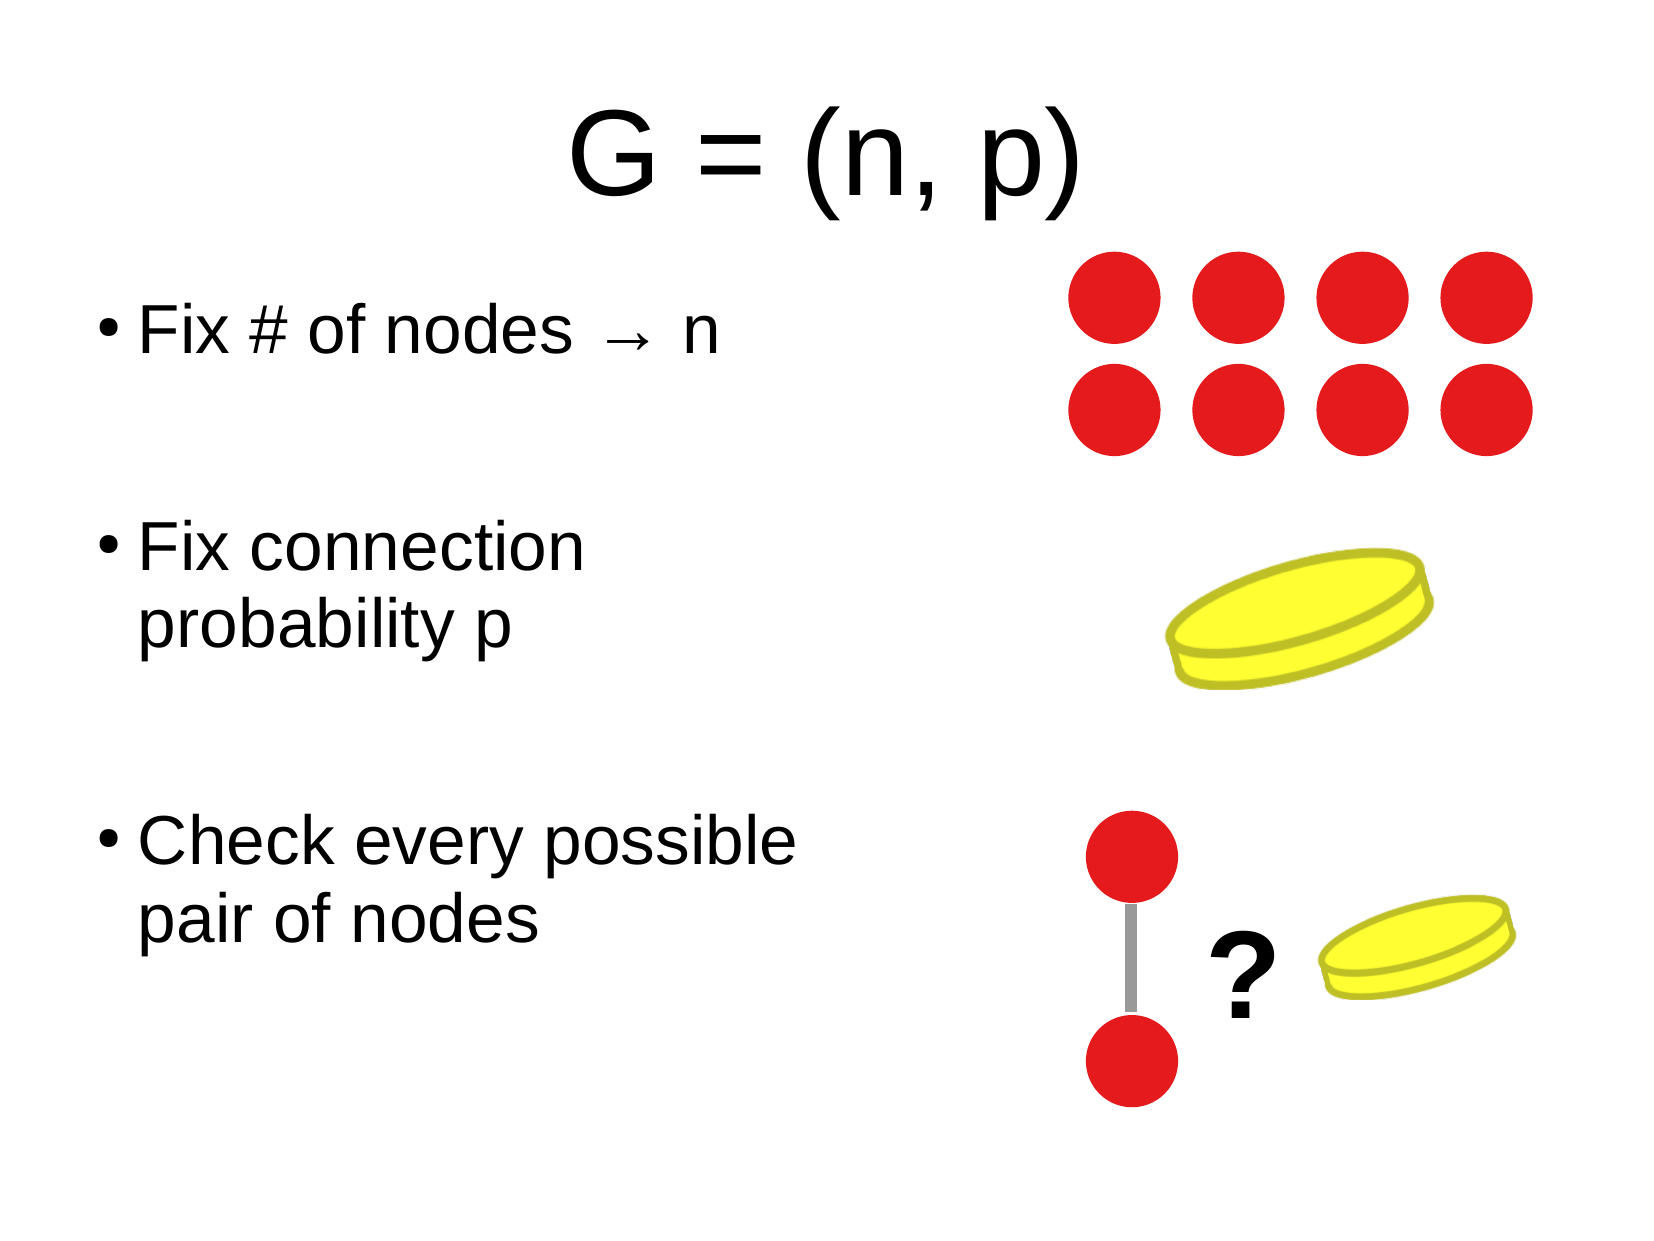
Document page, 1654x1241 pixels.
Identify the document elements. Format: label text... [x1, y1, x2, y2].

text_box [1316, 251, 1409, 344]
title G = (n, p) [82, 49, 1571, 257]
text_box [1085, 1015, 1179, 1108]
text_box [1192, 251, 1285, 344]
list Fix # of nodes → n Fix connection probability p Check every possible pair of nodes [82, 290, 809, 1010]
text_box [1068, 251, 1161, 344]
text_box [1440, 363, 1533, 457]
text_box [1192, 363, 1285, 457]
text_box [1440, 251, 1533, 344]
text_box [1068, 363, 1161, 457]
picture [1317, 894, 1517, 1001]
text_box ? [1190, 897, 1297, 1031]
picture [1164, 547, 1435, 691]
text_box [1085, 810, 1179, 903]
text_box [1316, 363, 1409, 457]
